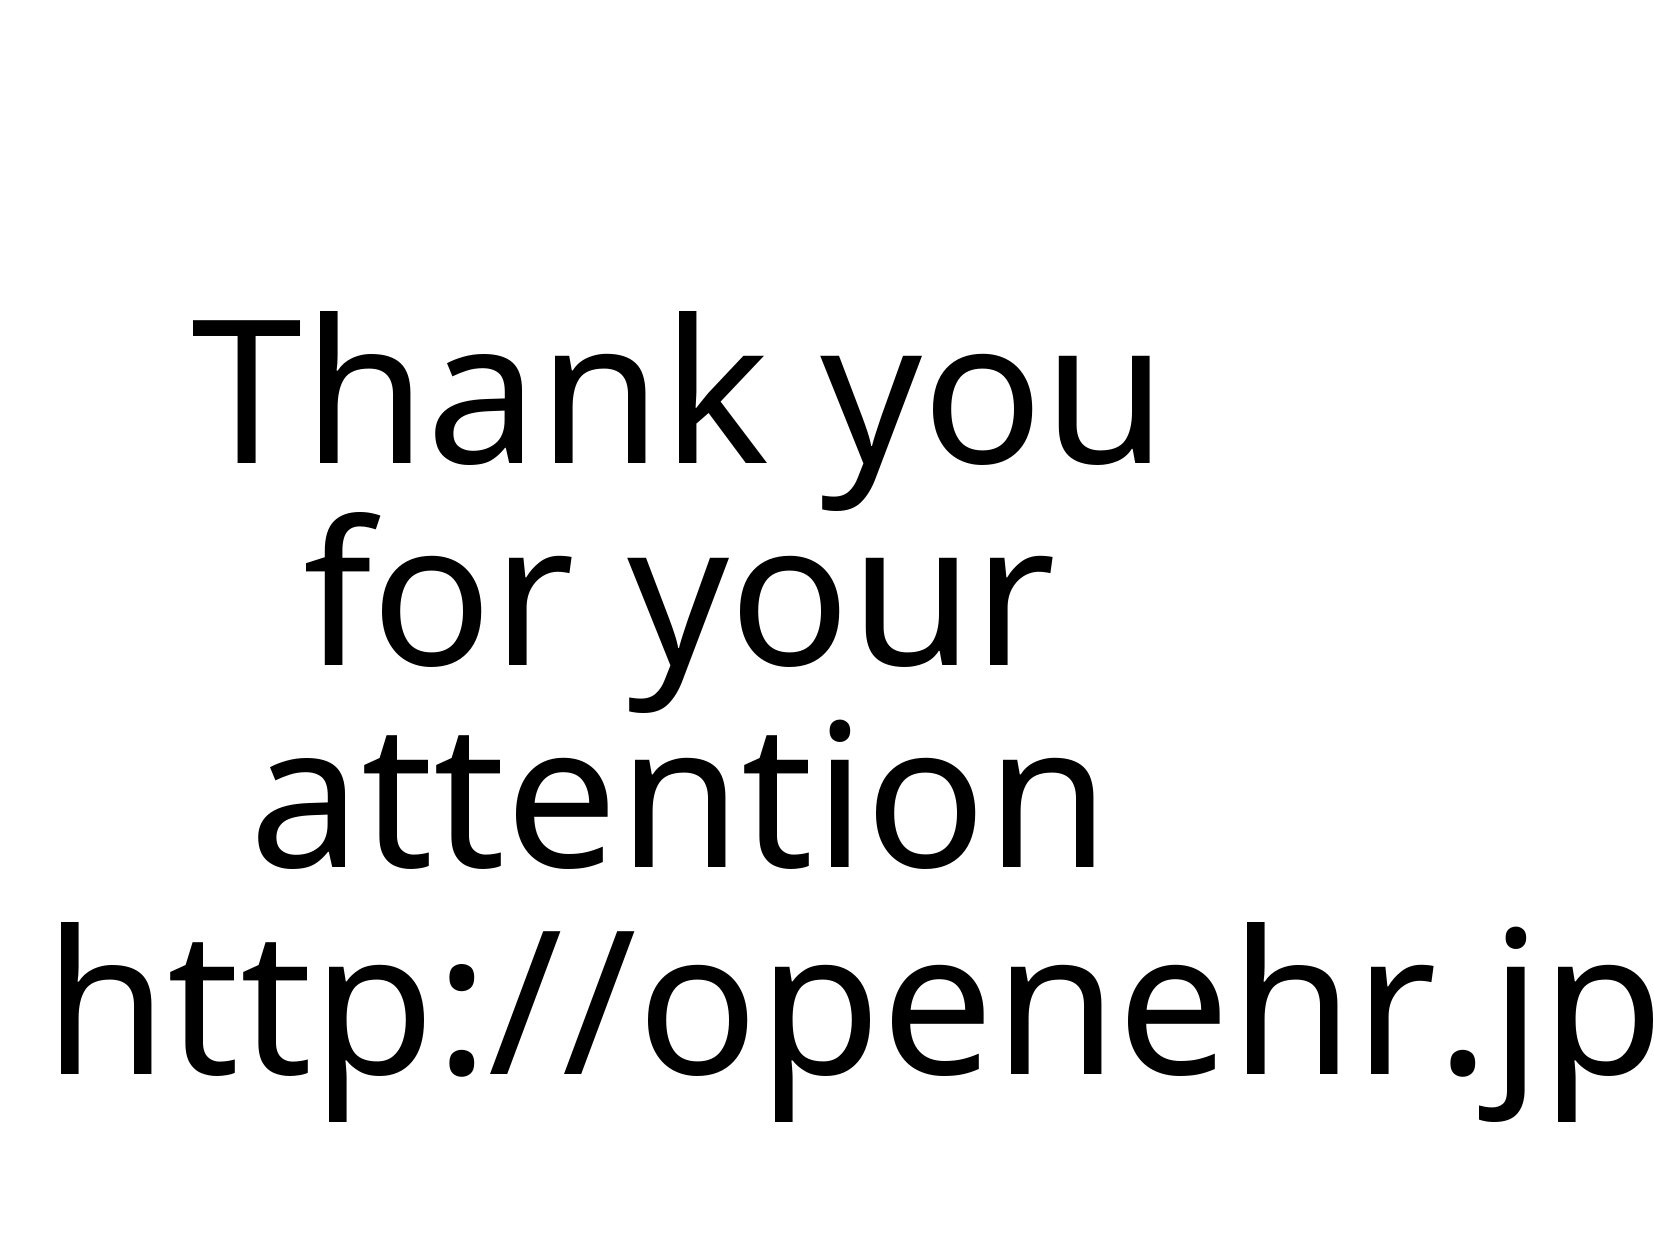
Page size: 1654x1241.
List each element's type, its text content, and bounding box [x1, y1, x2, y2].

text_box Thank you for your attention [177, 295, 1447, 886]
text_box http://openehr.jp/ [29, 905, 1594, 1123]
